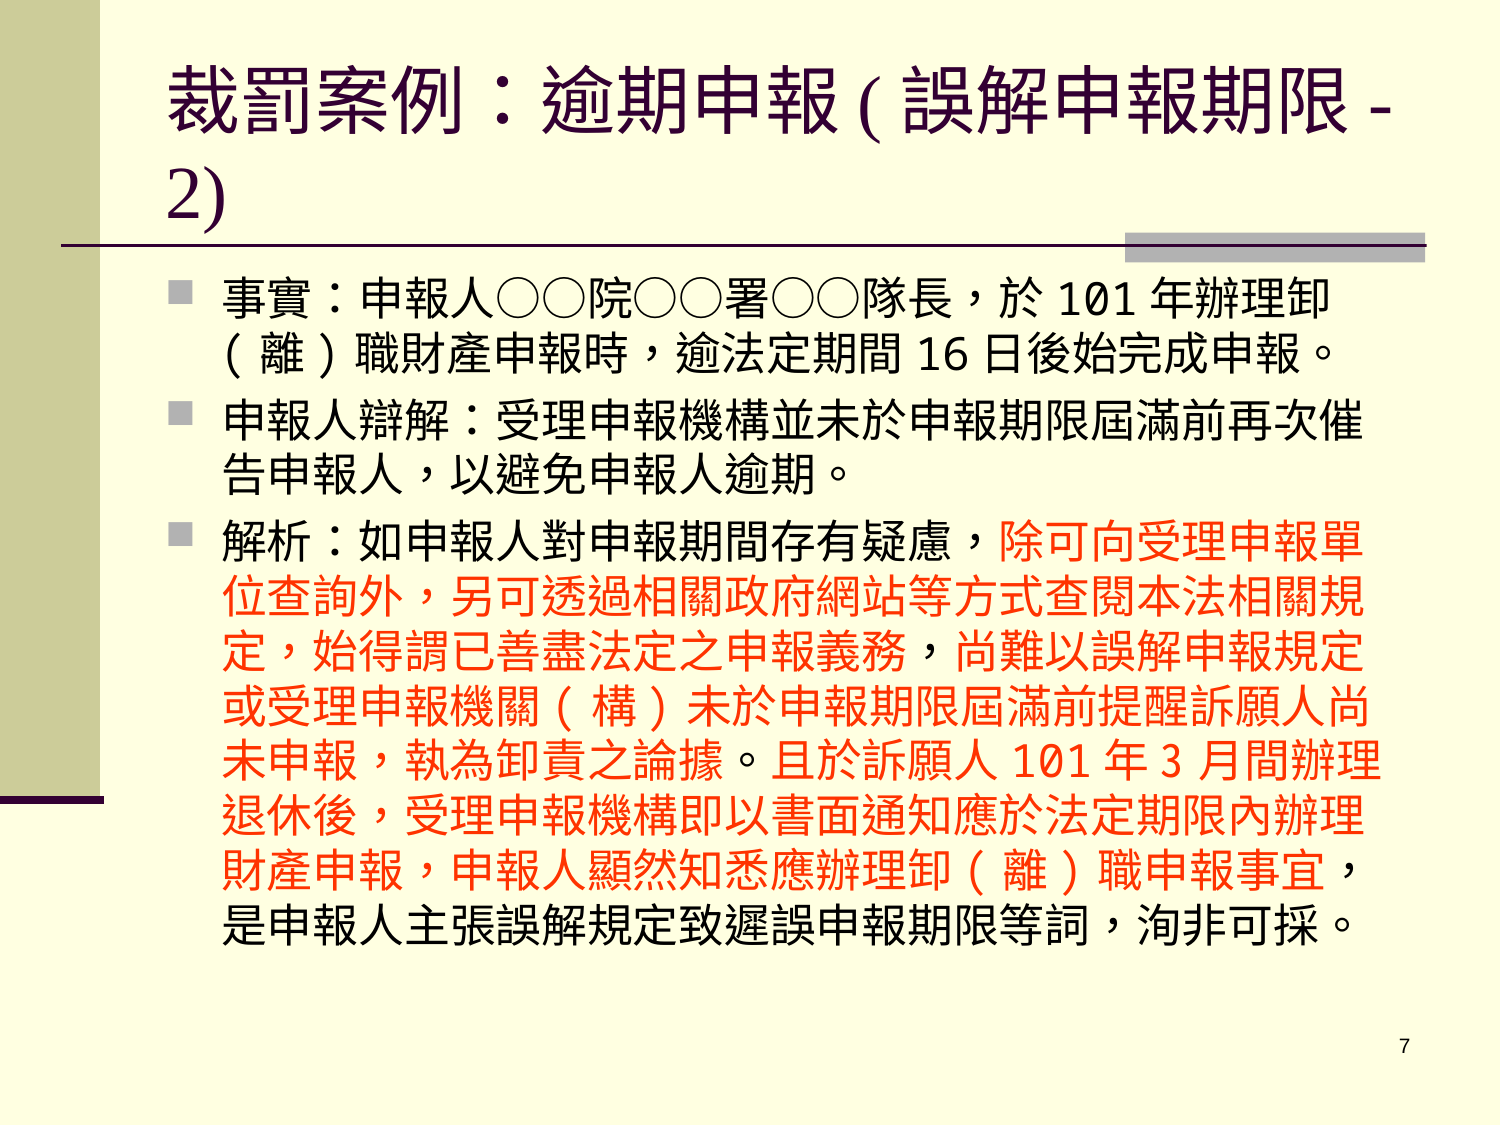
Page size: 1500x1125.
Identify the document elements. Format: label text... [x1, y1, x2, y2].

title 裁罰案例：逾期申報(誤解申報期限-2) [150, 45, 1426, 234]
text_box <編號> [1112, 1025, 1426, 1101]
list 事實：申報人○○院○○署○○隊長，於101年辦理卸(離)職財產申報時，逾法定期間16日後始完成申報。 申報人辯解：受理申報機構並未於申報期限屆滿前再次催告申報人，以避免申報人逾期。 解析：如申報人對申報期間存有疑慮，除可向受理申報單位查詢外，另可透過相關政府網站等方式查閱本法相關規定，始得謂已善盡法定之申報義務，尚難以誤解申報規定或受理申報機關(構)未於申報期限屆滿前提醒訴願人尚未申報，執為卸責之論據。且於訴願人101年3月間辦理退休後，受理申報機構即以書面通知應於法定期限內辦理財產申報，申報人顯然知悉應辦理卸(離)職申報事宜，是申報人主張誤解規定致遲誤申報期限等詞，洵非可採。 [150, 262, 1426, 1006]
